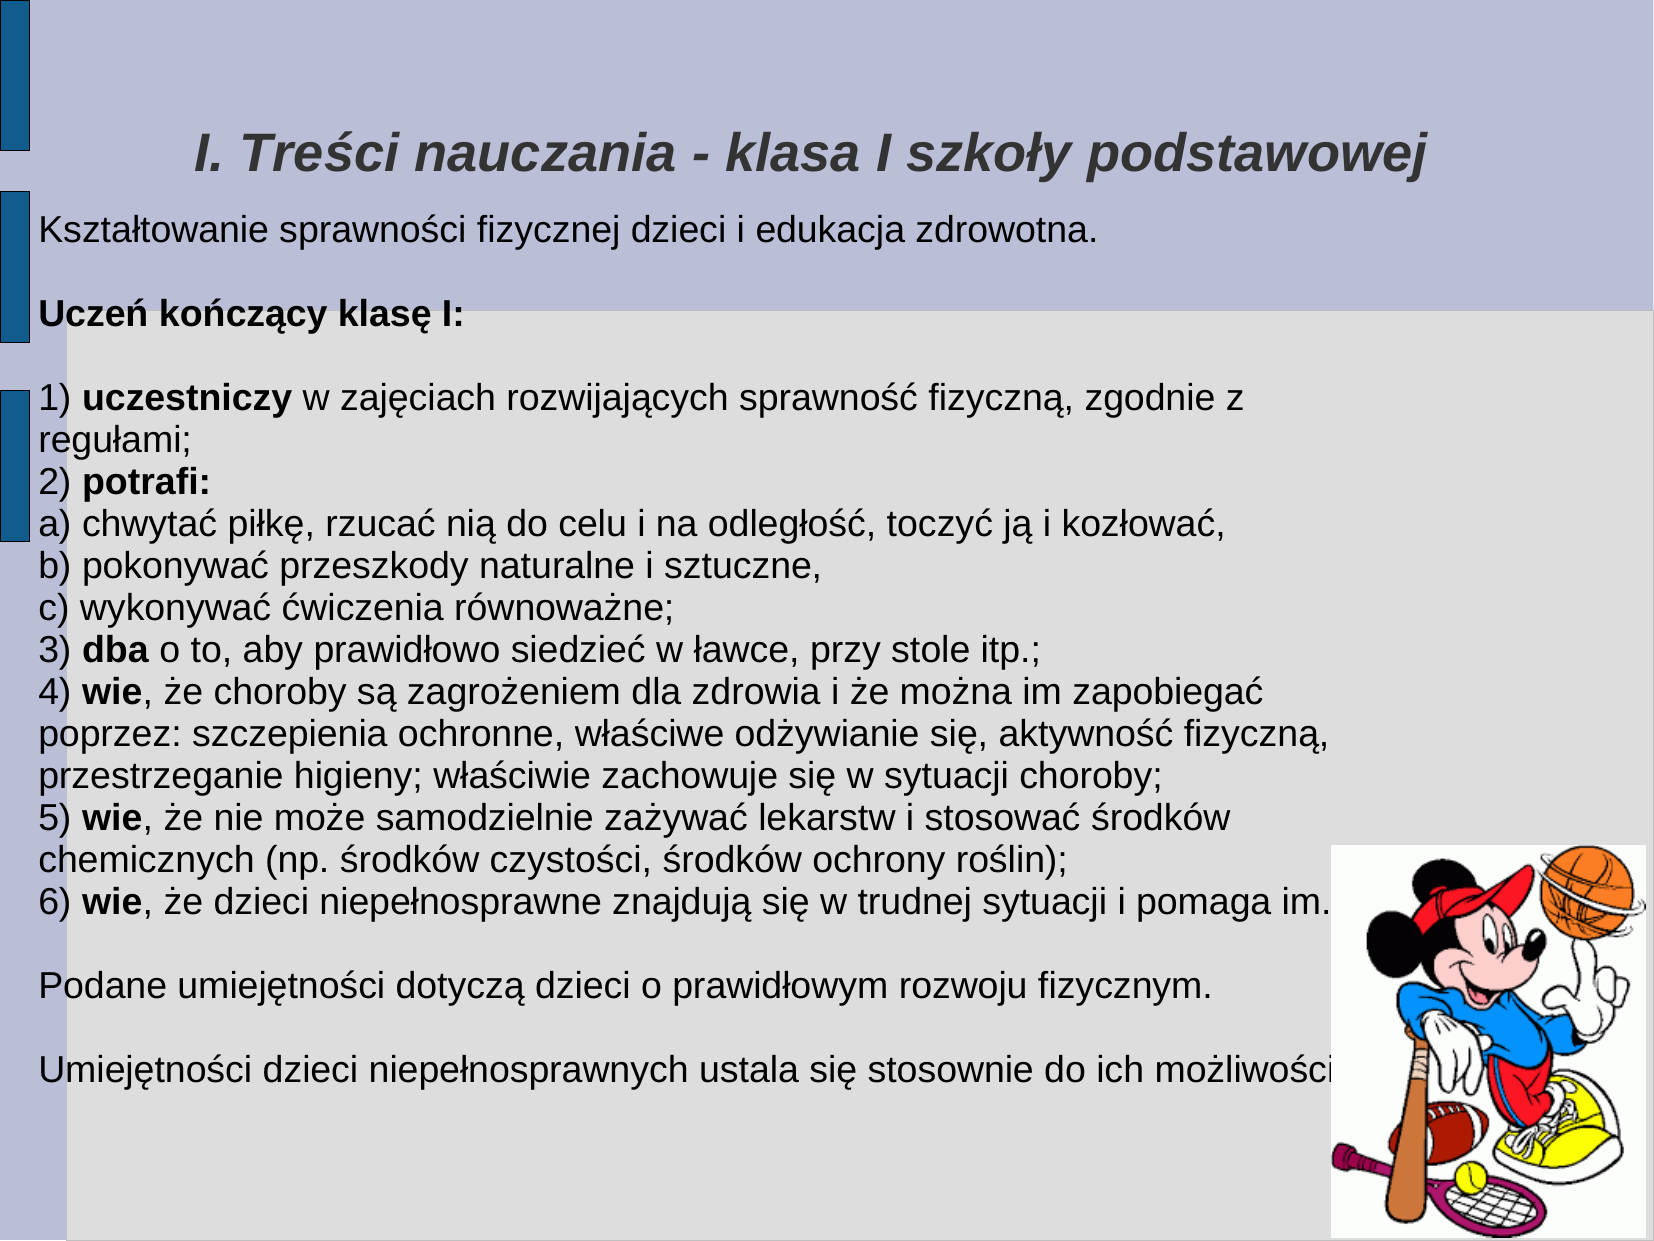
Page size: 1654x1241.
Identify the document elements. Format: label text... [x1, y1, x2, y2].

title I. Treści nauczania - klasa I szkoły podstawowej [82, 49, 1571, 257]
picture [1331, 845, 1646, 1238]
text_box Kształtowanie sprawności fizycznej dzieci i edukacja zdrowotna. Uczeń kończący klasę I: 1) uczestniczy w zajęciach rozwijających sprawność fizyczną, zgodnie z regułami; 2) potrafi: a) chwytać piłkę, rzucać nią do celu i na odległość, toczyć ją i kozłować, b) pokonywać przeszkody naturalne i sztuczne, c) wykonywać ćwiczenia równoważne; 3) dba o to, aby prawidłowo siedzieć w ławce, przy stole itp.; 4) wie, że choroby są zagrożeniem dla zdrowia i że można im zapobiegać poprzez: szczepienia ochronne, właściwe odżywianie się, aktywność fizyczną, przestrzeganie higieny; właściwie zachowuje się w sytuacji choroby; 5) wie, że nie może samodzielnie zażywać lekarstw i stosować środków chemicznych (np. środków czystości, środków ochrony roślin); 6) wie, że dzieci niepełnosprawne znajdują się w trudnej sytuacji i pomaga im. Podane umiejętności dotyczą dzieci o prawidłowym rozwoju fizycznym. Umiejętności dzieci niepełnosprawnych ustala się stosownie do ich możliwości. [23, 201, 1382, 1241]
